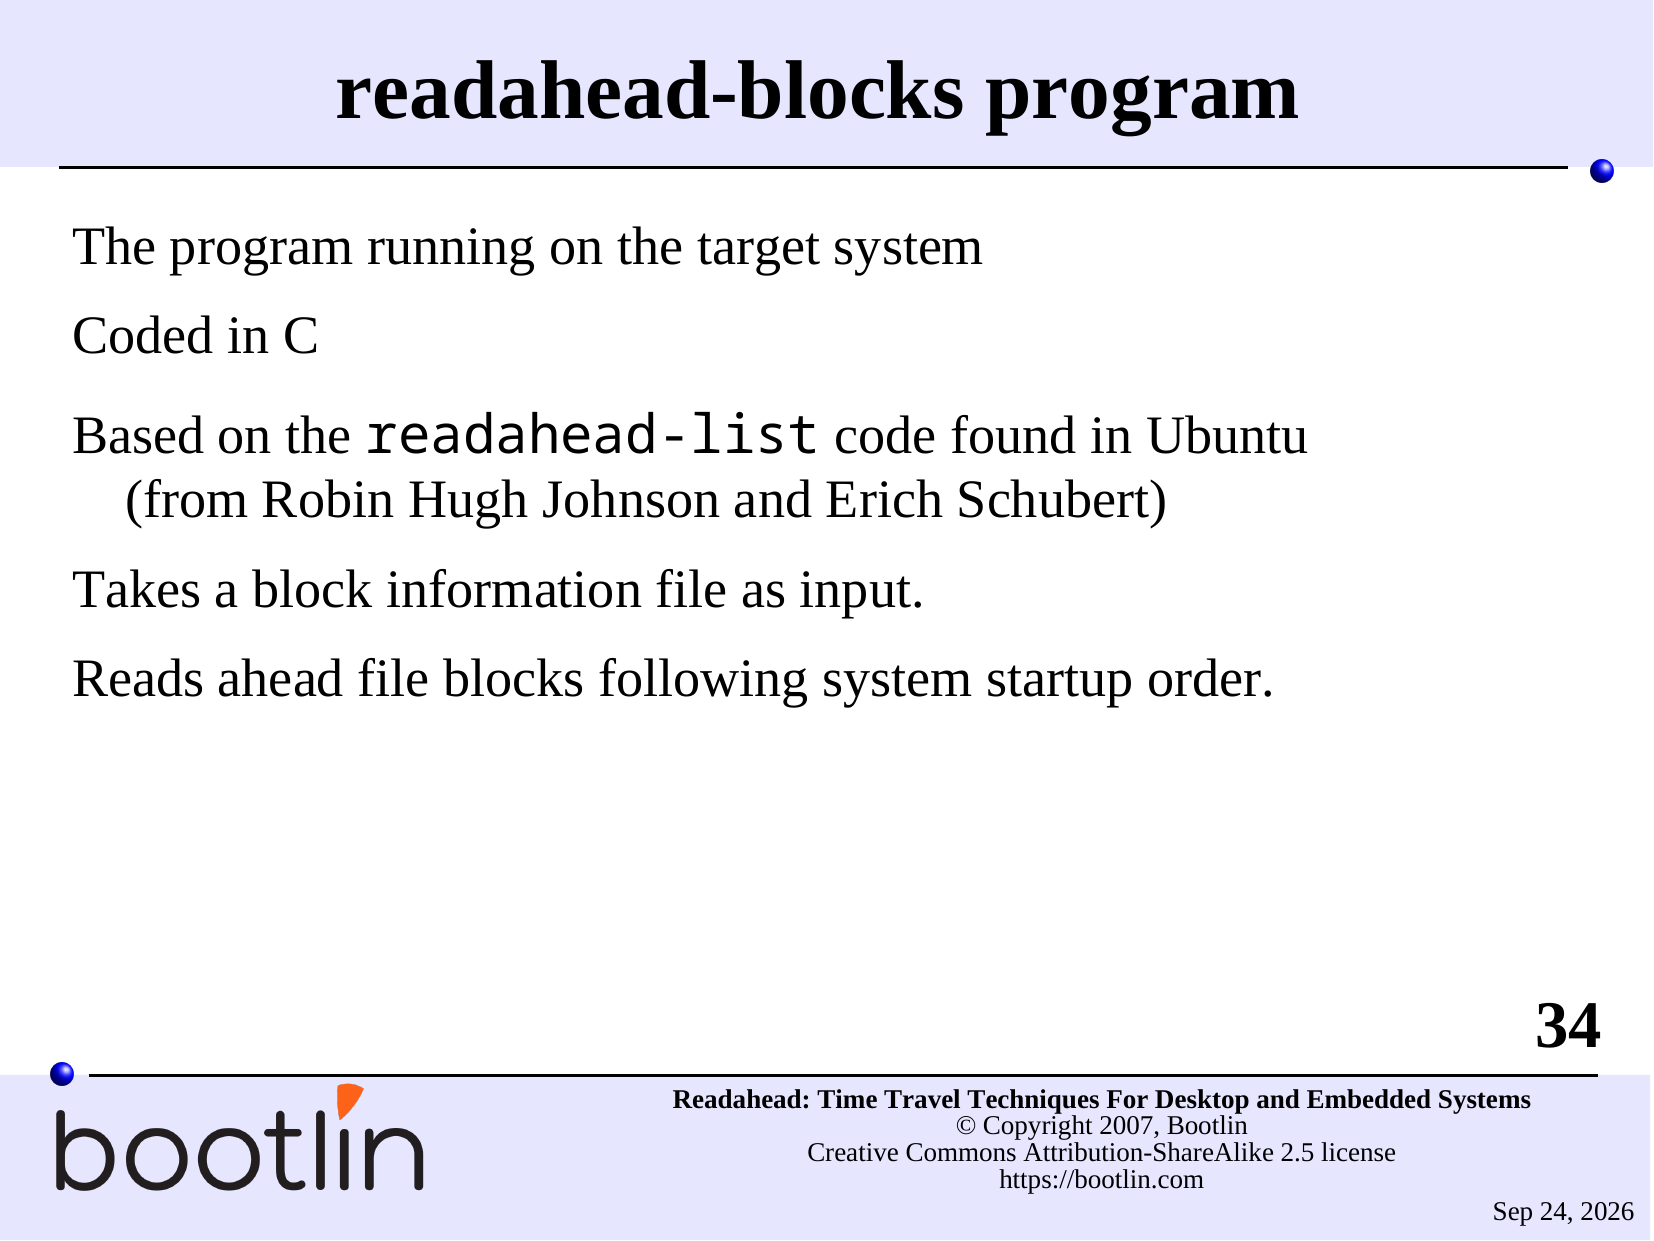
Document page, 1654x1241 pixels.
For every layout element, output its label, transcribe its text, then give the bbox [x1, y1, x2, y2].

title readahead-blocks program [33, 29, 1604, 153]
list The program running on the target system Coded in C Based on the readahead-list code found in Ubuntu (from Robin Hugh Johnson and Erich Schubert) Takes a block information file as input. Reads ahead file blocks following system startup order. [54, 216, 1574, 1066]
picture [17, 1060, 462, 1230]
